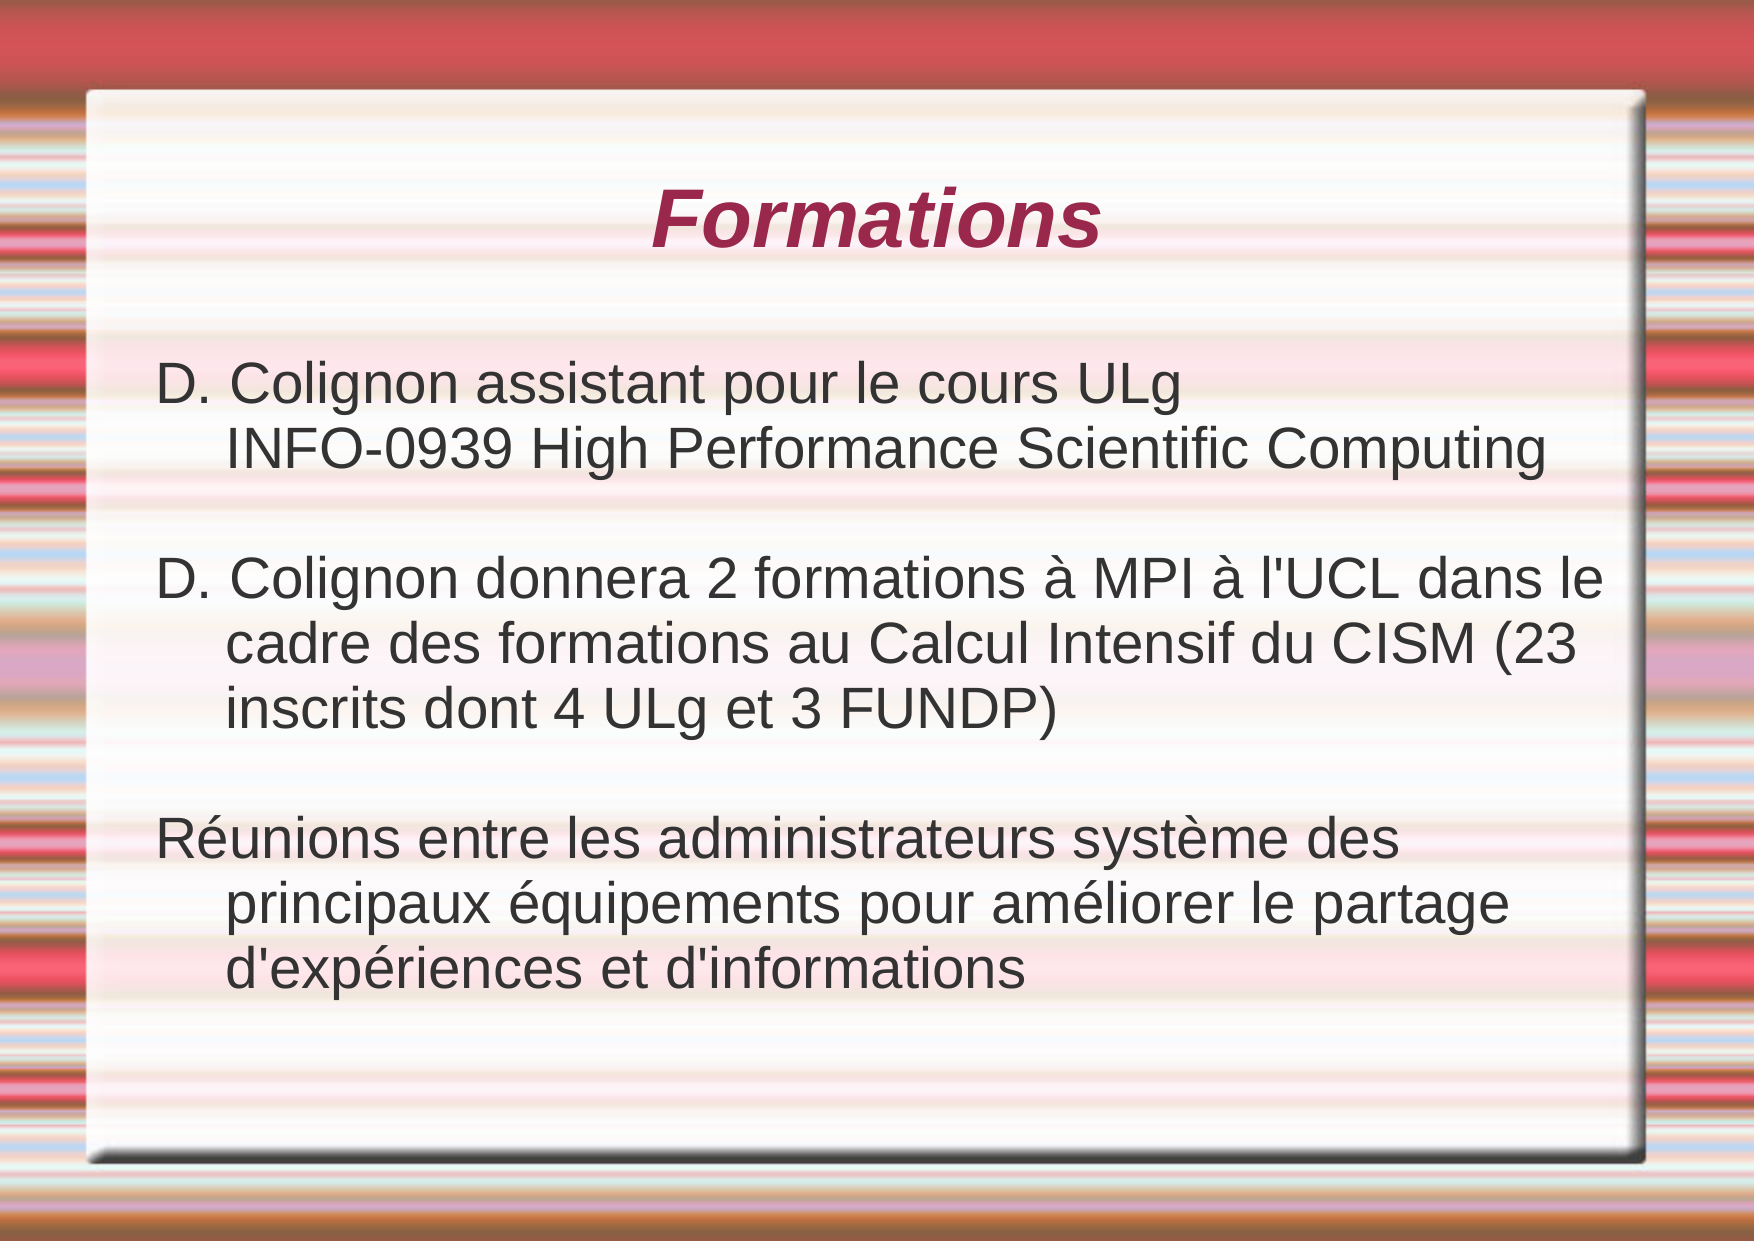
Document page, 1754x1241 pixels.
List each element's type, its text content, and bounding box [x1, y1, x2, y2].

title Formations [128, 114, 1627, 322]
picture [0, 0, 1754, 1241]
list D. Colignon assistant pour le cours ULg INFO-0939 High Performance Scientific Computing D. Colignon donnera 2 formations à MPI à l'UCL dans le cadre des formations au Calcul Intensif du CISM (23 inscrits dont 4 ULg et 3 FUNDP) Réunions entre les administrateurs système des principaux équipements pour améliorer le partage d'expériences et d'informations [143, 350, 1608, 1133]
